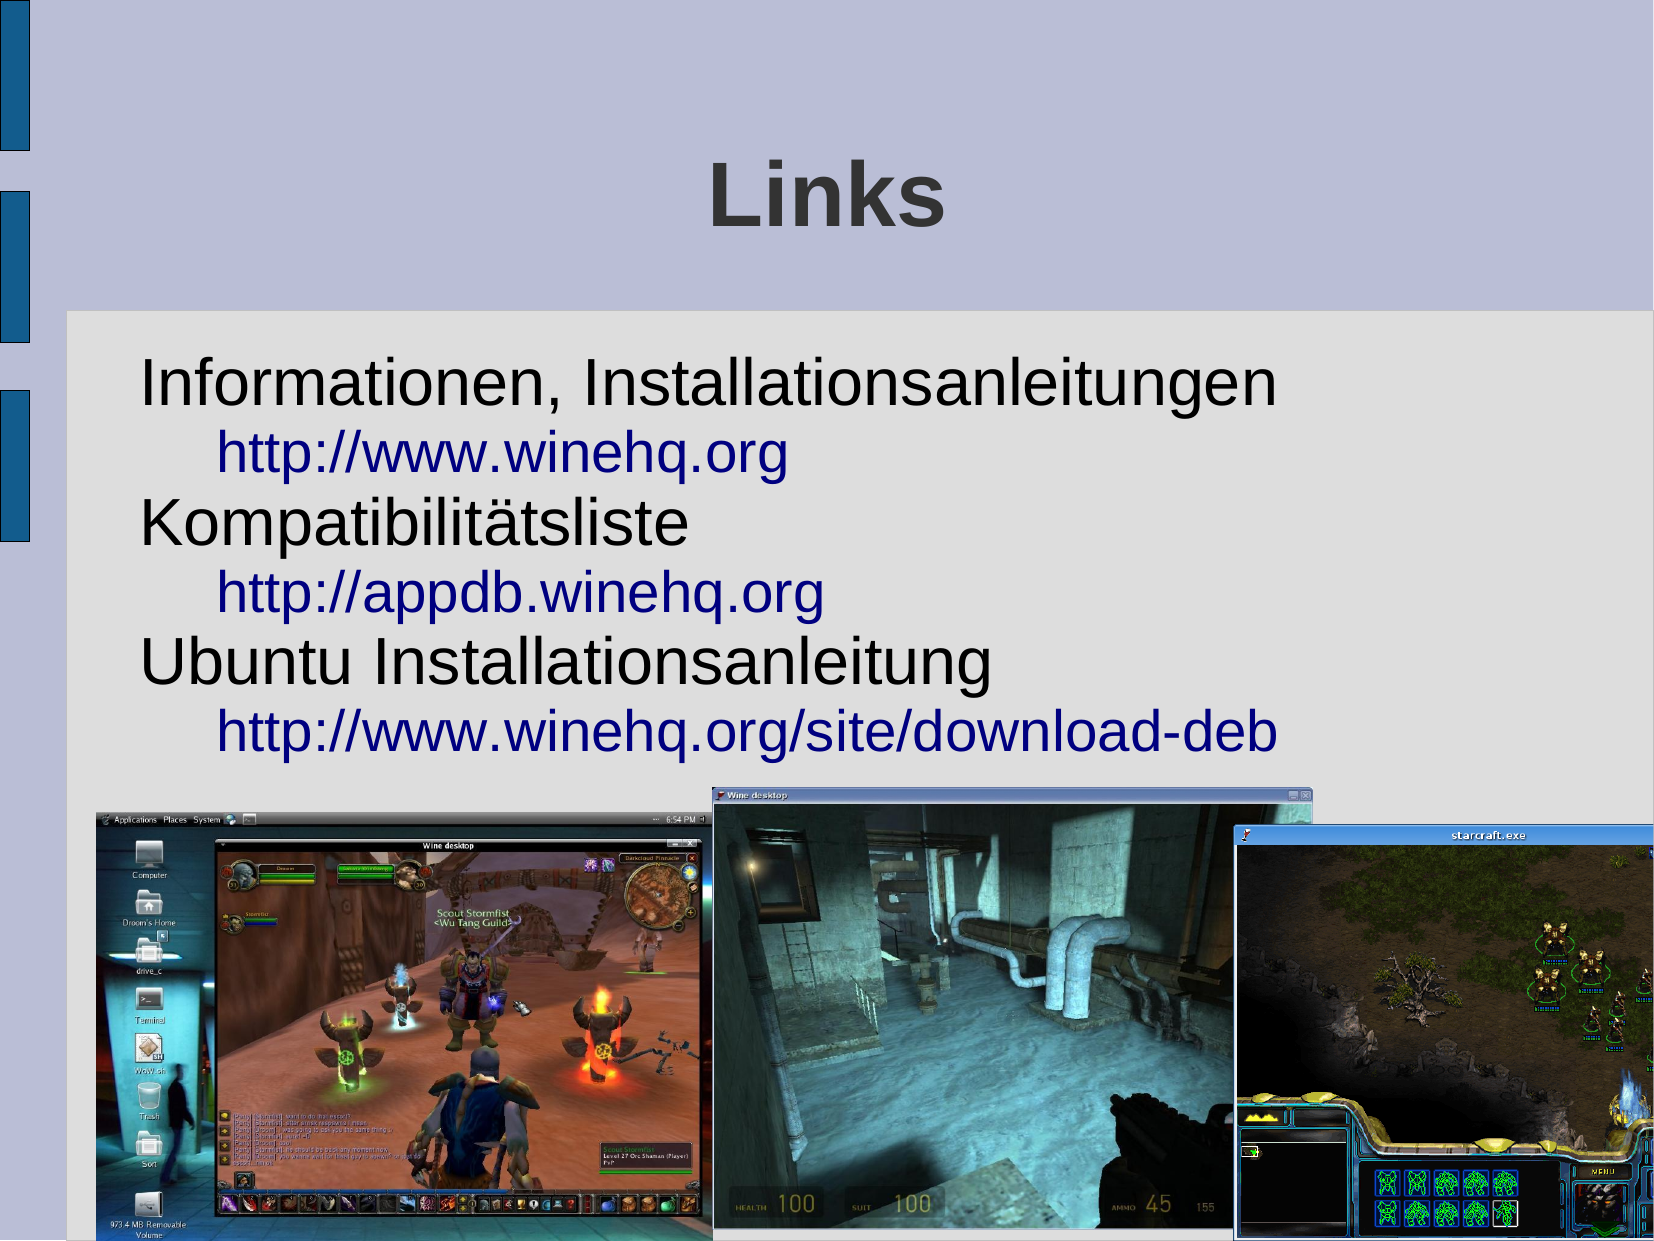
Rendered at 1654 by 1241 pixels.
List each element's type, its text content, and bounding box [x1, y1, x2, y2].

list Informationen, Installationsanleitungen http://www.winehq.org Kompatibilitätsliste http://appdb.winehq.org Ubuntu Installationsanleitung http://www.winehq.org/site/download-deb [121, 344, 1534, 824]
picture [96, 787, 1654, 1241]
title Links [121, 91, 1534, 299]
